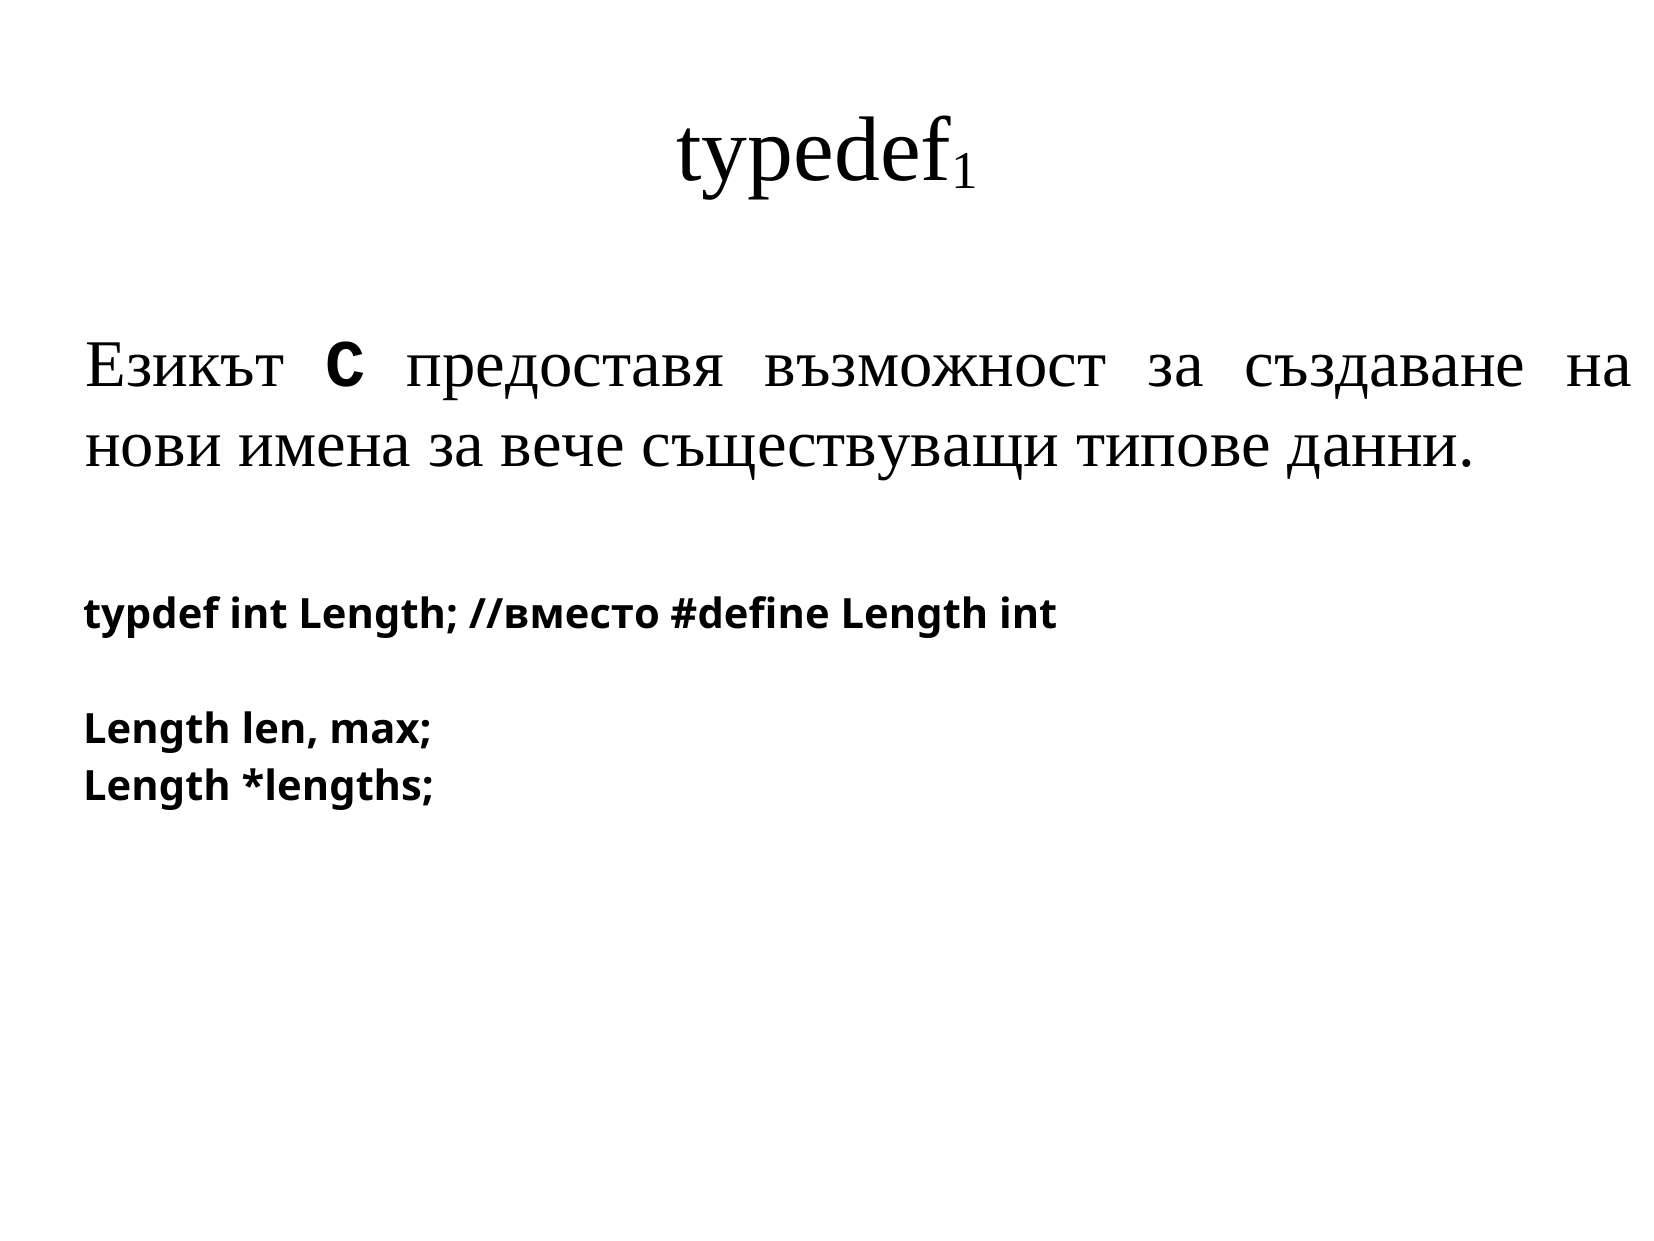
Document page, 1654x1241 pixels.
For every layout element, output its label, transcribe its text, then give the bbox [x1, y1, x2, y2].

subtitle Езикът C предоставя възможност за създаване на нови имена за вече съществуващи типове данни. [85, 280, 1634, 528]
text_box typdef int Length; //вместо #define Length int Length len, max; Length *lengths; [68, 576, 1648, 782]
title typedef1 [121, 46, 1534, 254]
